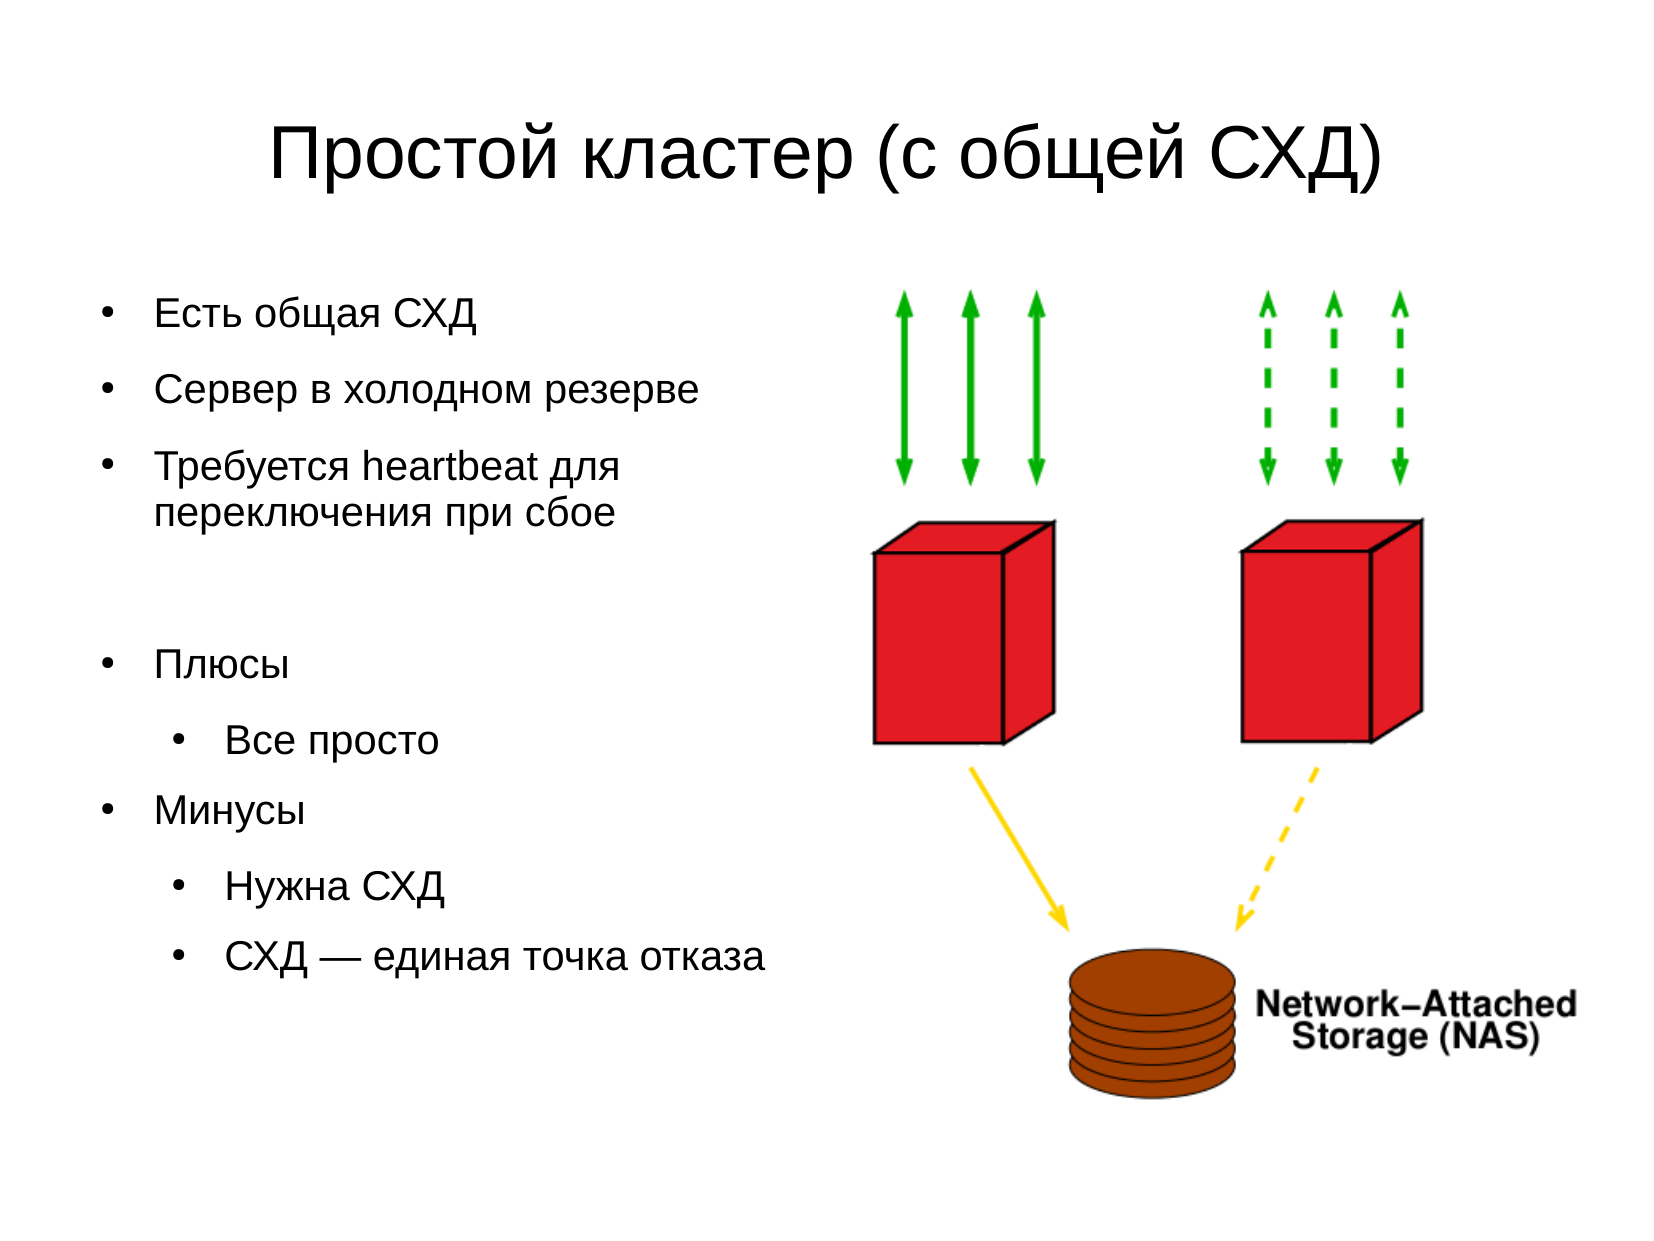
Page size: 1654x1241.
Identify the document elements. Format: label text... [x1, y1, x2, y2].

title Простой кластер (с общей СХД) [82, 49, 1571, 257]
list Есть общая СХД Сервер в холодном резерве Требуется heartbeat для переключения при сбое Плюсы Все просто Минусы Нужна СХД СХД — единая точка отказа [82, 290, 910, 1193]
picture [841, 259, 1583, 1123]
